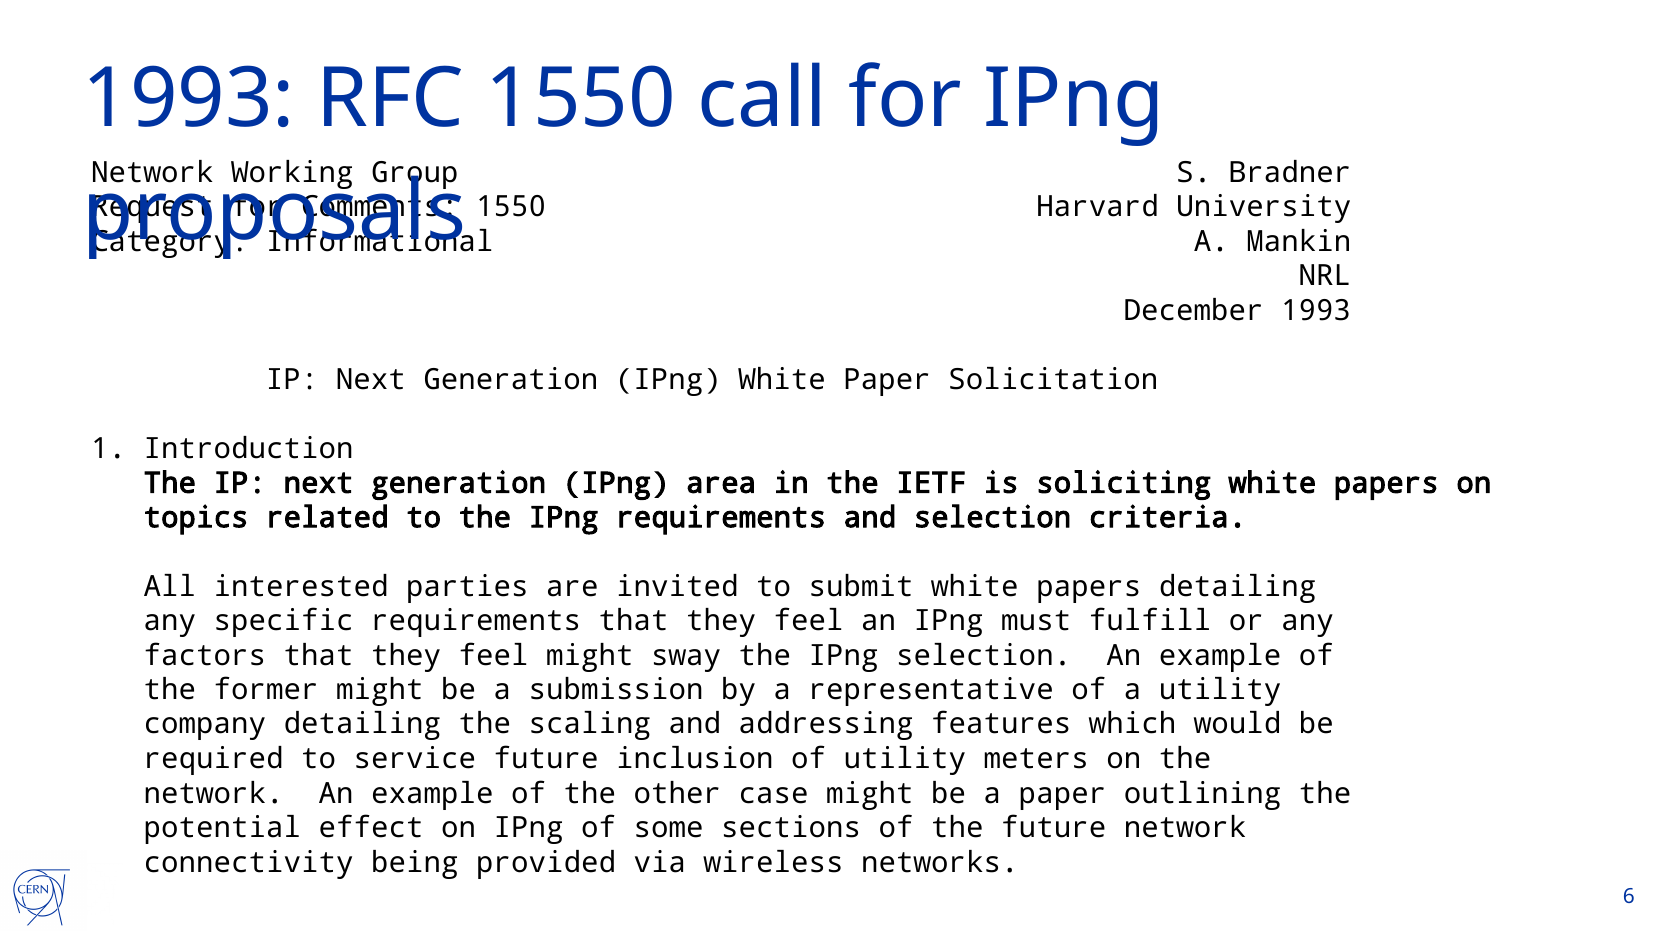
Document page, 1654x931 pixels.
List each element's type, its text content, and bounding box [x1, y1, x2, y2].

text_box Network Working Group S. Bradner Request for Comments: 1550 Harvard University Category: Informational A. Mankin NRL December 1993 IP: Next Generation (IPng) White Paper Solicitation 1. Introduction The IP: next generation (IPng) area in the IETF is soliciting white papers on topics related to the IPng requirements and selection criteria. All interested parties are invited to submit white papers detailing any specific requirements that they feel an IPng must fulfill or any factors that they feel might sway the IPng selection. An example of the former might be a submission by a representative of a utility company detailing the scaling and addressing features which would be required to service future inclusion of utility meters on the network. An example of the other case might be a paper outlining the potential effect on IPng of some sections of the future network connectivity being provided via wireless networks. [76, 147, 1601, 931]
title 1993: RFC 1550 call for IPng proposals [82, 37, 1571, 193]
picture [0, 850, 76, 931]
